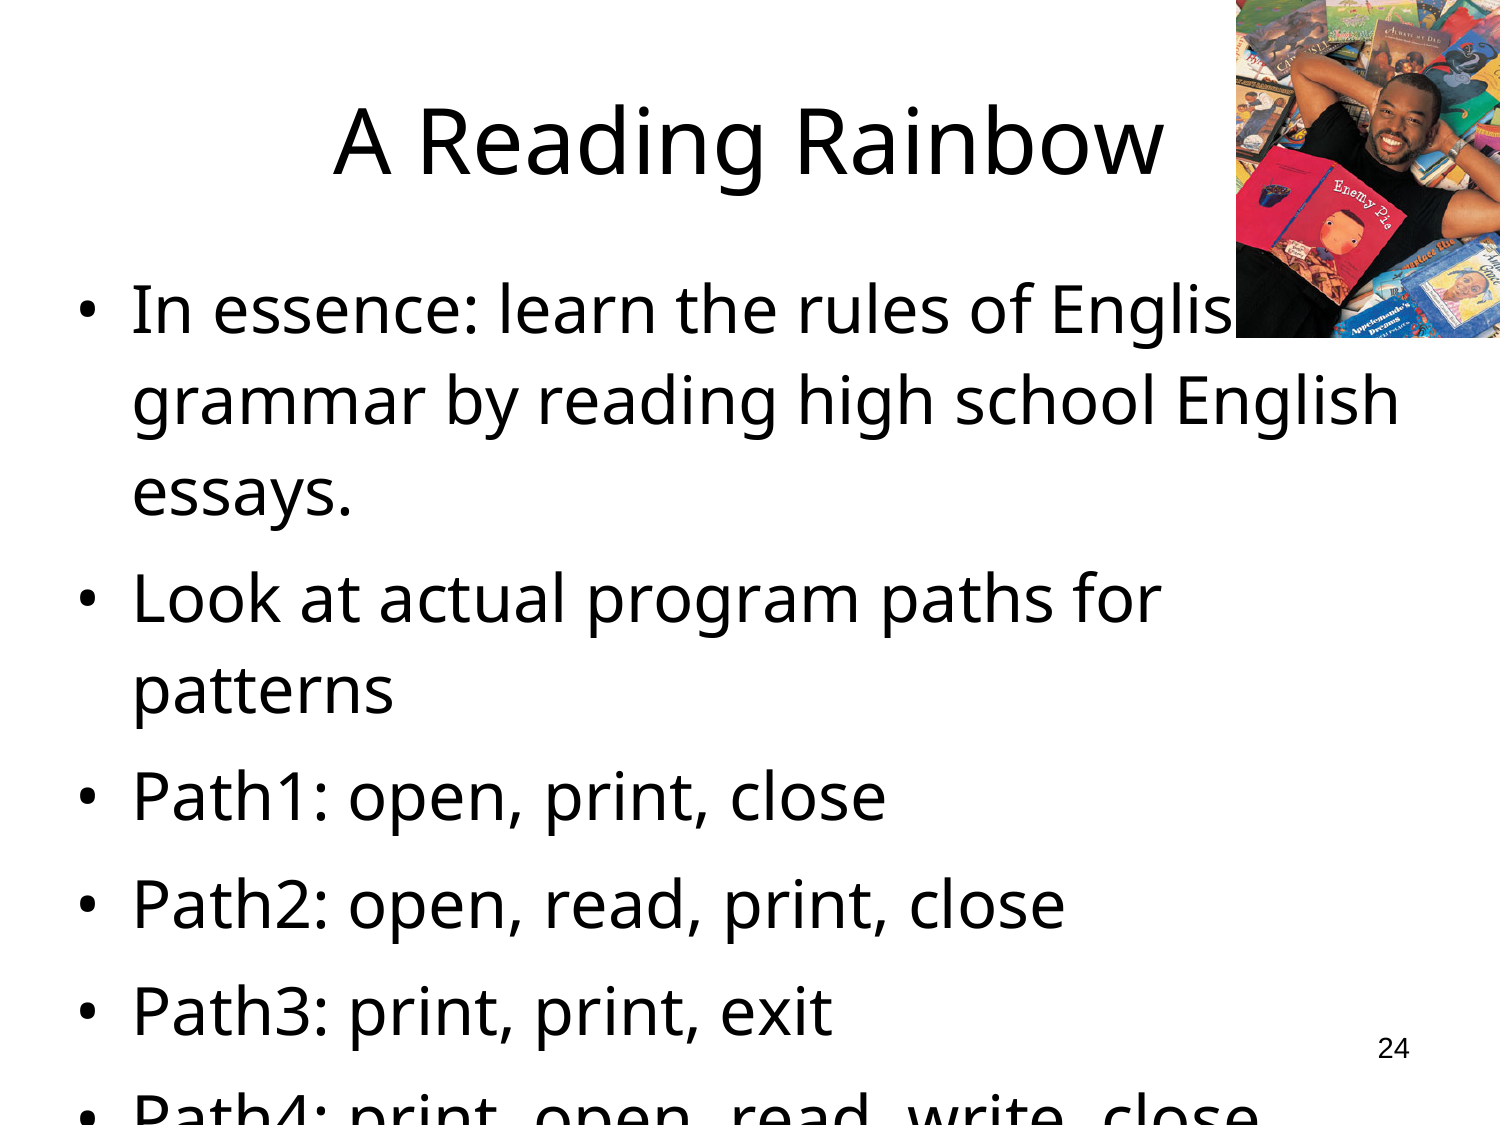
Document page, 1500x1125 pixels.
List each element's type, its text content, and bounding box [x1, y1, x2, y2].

title A Reading Rainbow [75, 28, 1236, 250]
picture [1236, 0, 1500, 338]
list In essence: learn the rules of English grammar by reading high school English essays. Look at actual program paths for patterns Path1: open, print, close Path2: open, read, print, close Path3: print, print, exit Path4: print, open, read, write, close Path5: open, read, print [75, 262, 1426, 1061]
